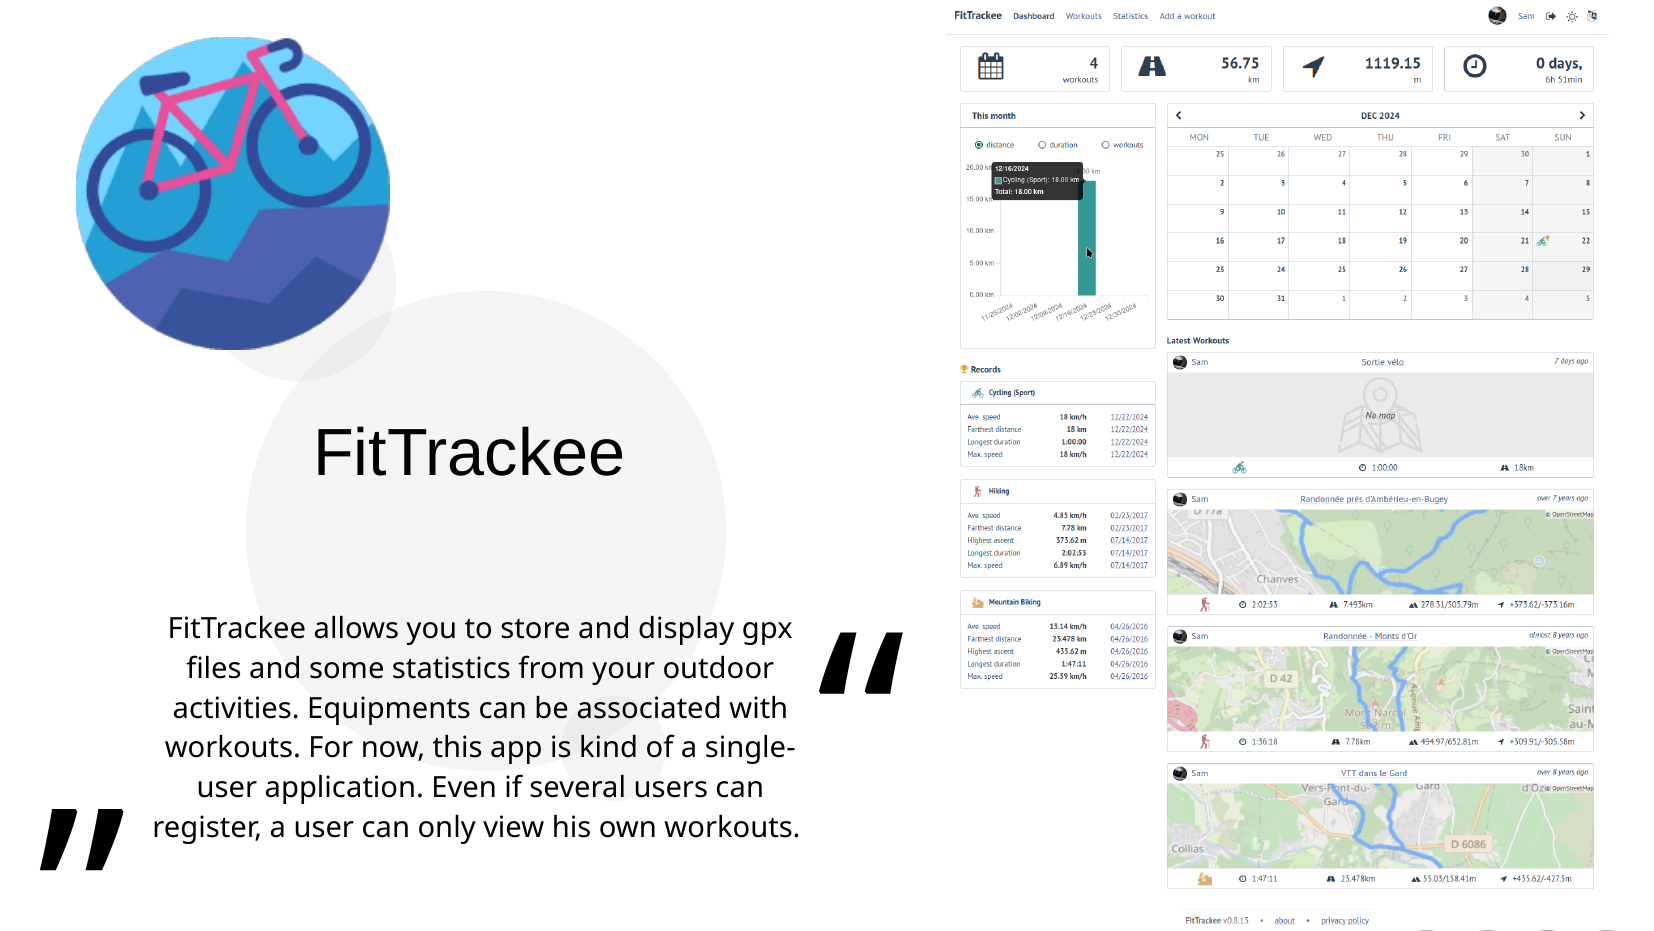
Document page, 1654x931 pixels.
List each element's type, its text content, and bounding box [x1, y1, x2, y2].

text_box “ [801, 536, 952, 893]
subtitle FitTrackee [76, 415, 863, 491]
text_box FitTrackee allows you to store and display gpx files and some statistics from your outdoor activities. Equipments can be associated with workouts. For now, this app is kind of a single-user application. Even if several users can register, a user can only view his own workouts. [151, 600, 801, 863]
picture [76, 37, 390, 351]
text_box „ [17, 564, 151, 920]
picture [906, 0, 1654, 930]
